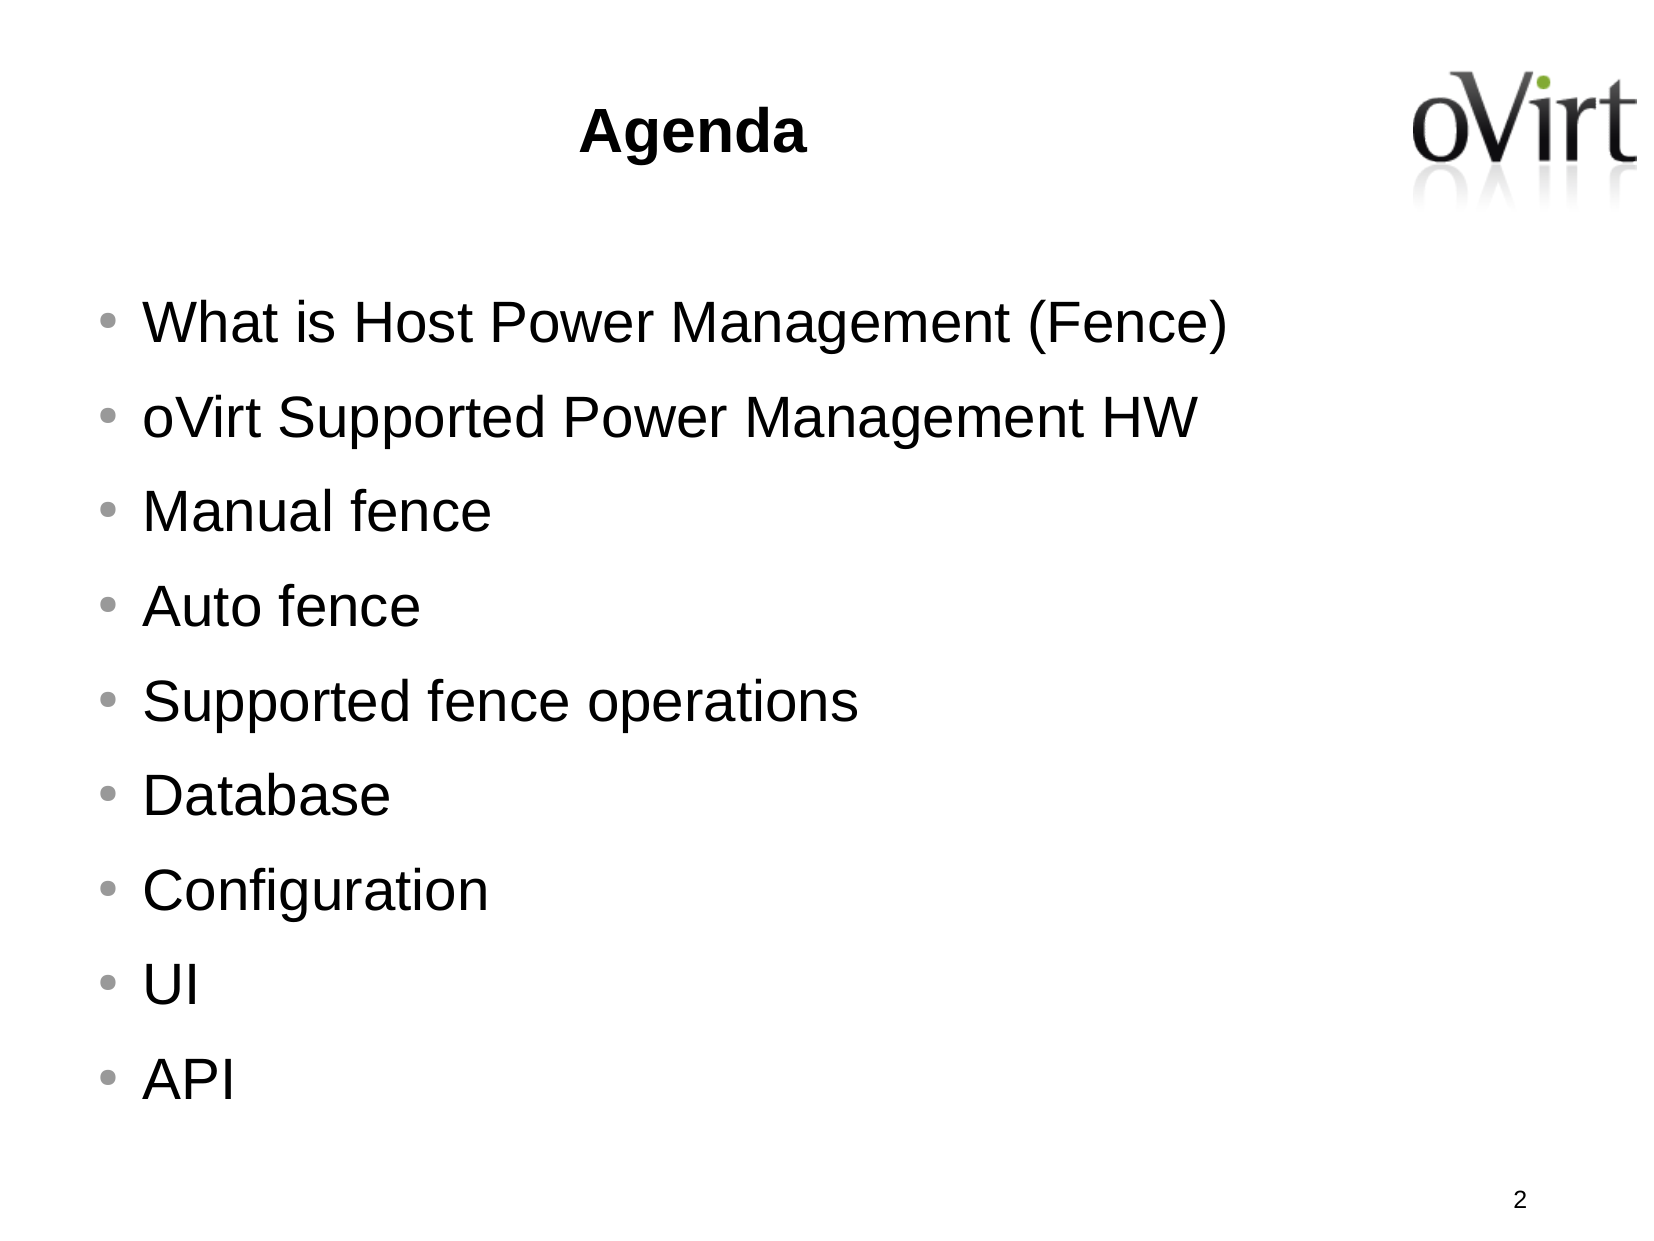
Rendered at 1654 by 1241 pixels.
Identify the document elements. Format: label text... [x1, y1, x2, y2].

list What is Host Power Management (Fence) oVirt Supported Power Management HW Manual fence Auto fence Supported fence operations Database Configuration UI API [82, 290, 1571, 1112]
picture [1413, 63, 1637, 212]
title Agenda [82, 37, 1303, 226]
